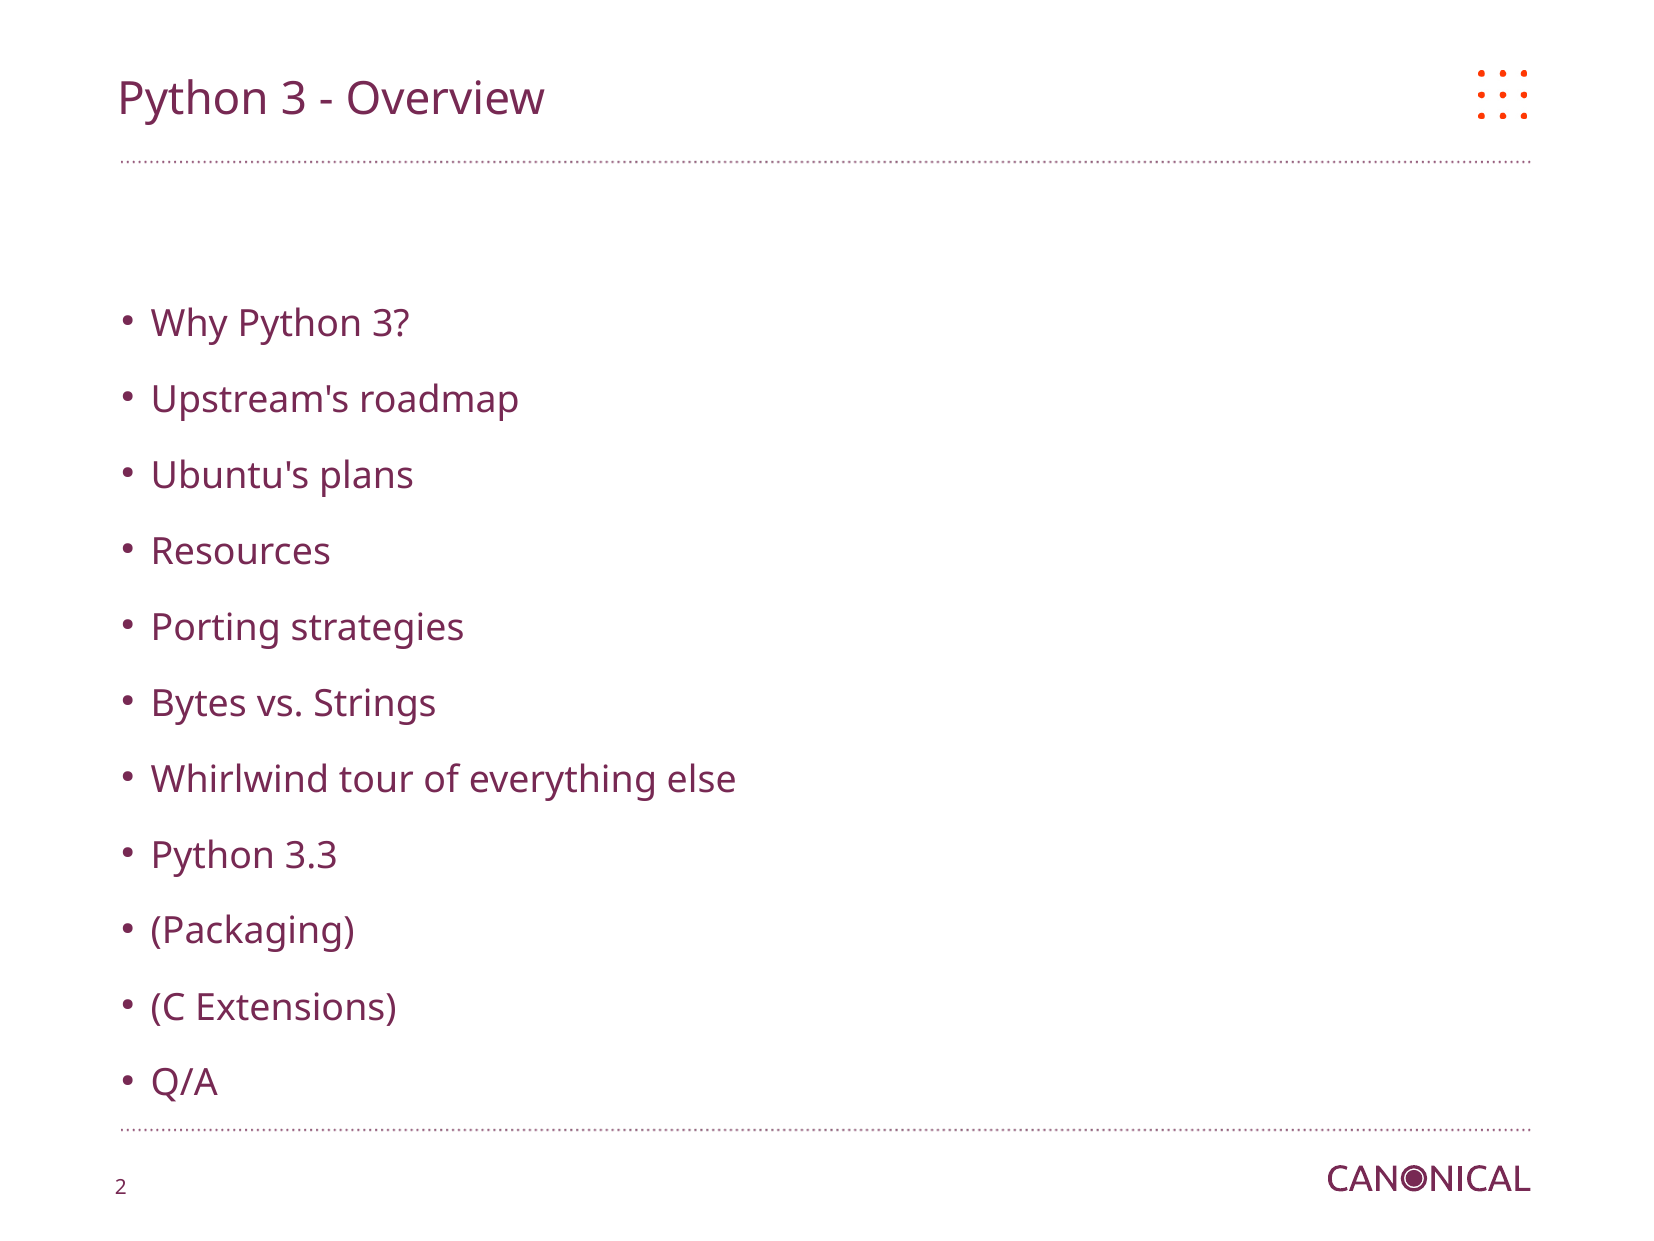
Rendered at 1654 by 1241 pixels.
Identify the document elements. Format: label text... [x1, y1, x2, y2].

picture [111, 1127, 1533, 1134]
picture [111, 159, 1533, 166]
title Python 3 - Overview [117, 71, 1447, 123]
text_box Why Python 3? Upstream's roadmap Ubuntu's plans Resources Porting strategies Bytes vs. Strings Whirlwind tour of everything else Python 3.3 (Packaging) (C Extensions) Q/A [106, 224, 1152, 1063]
picture [1478, 70, 1527, 119]
